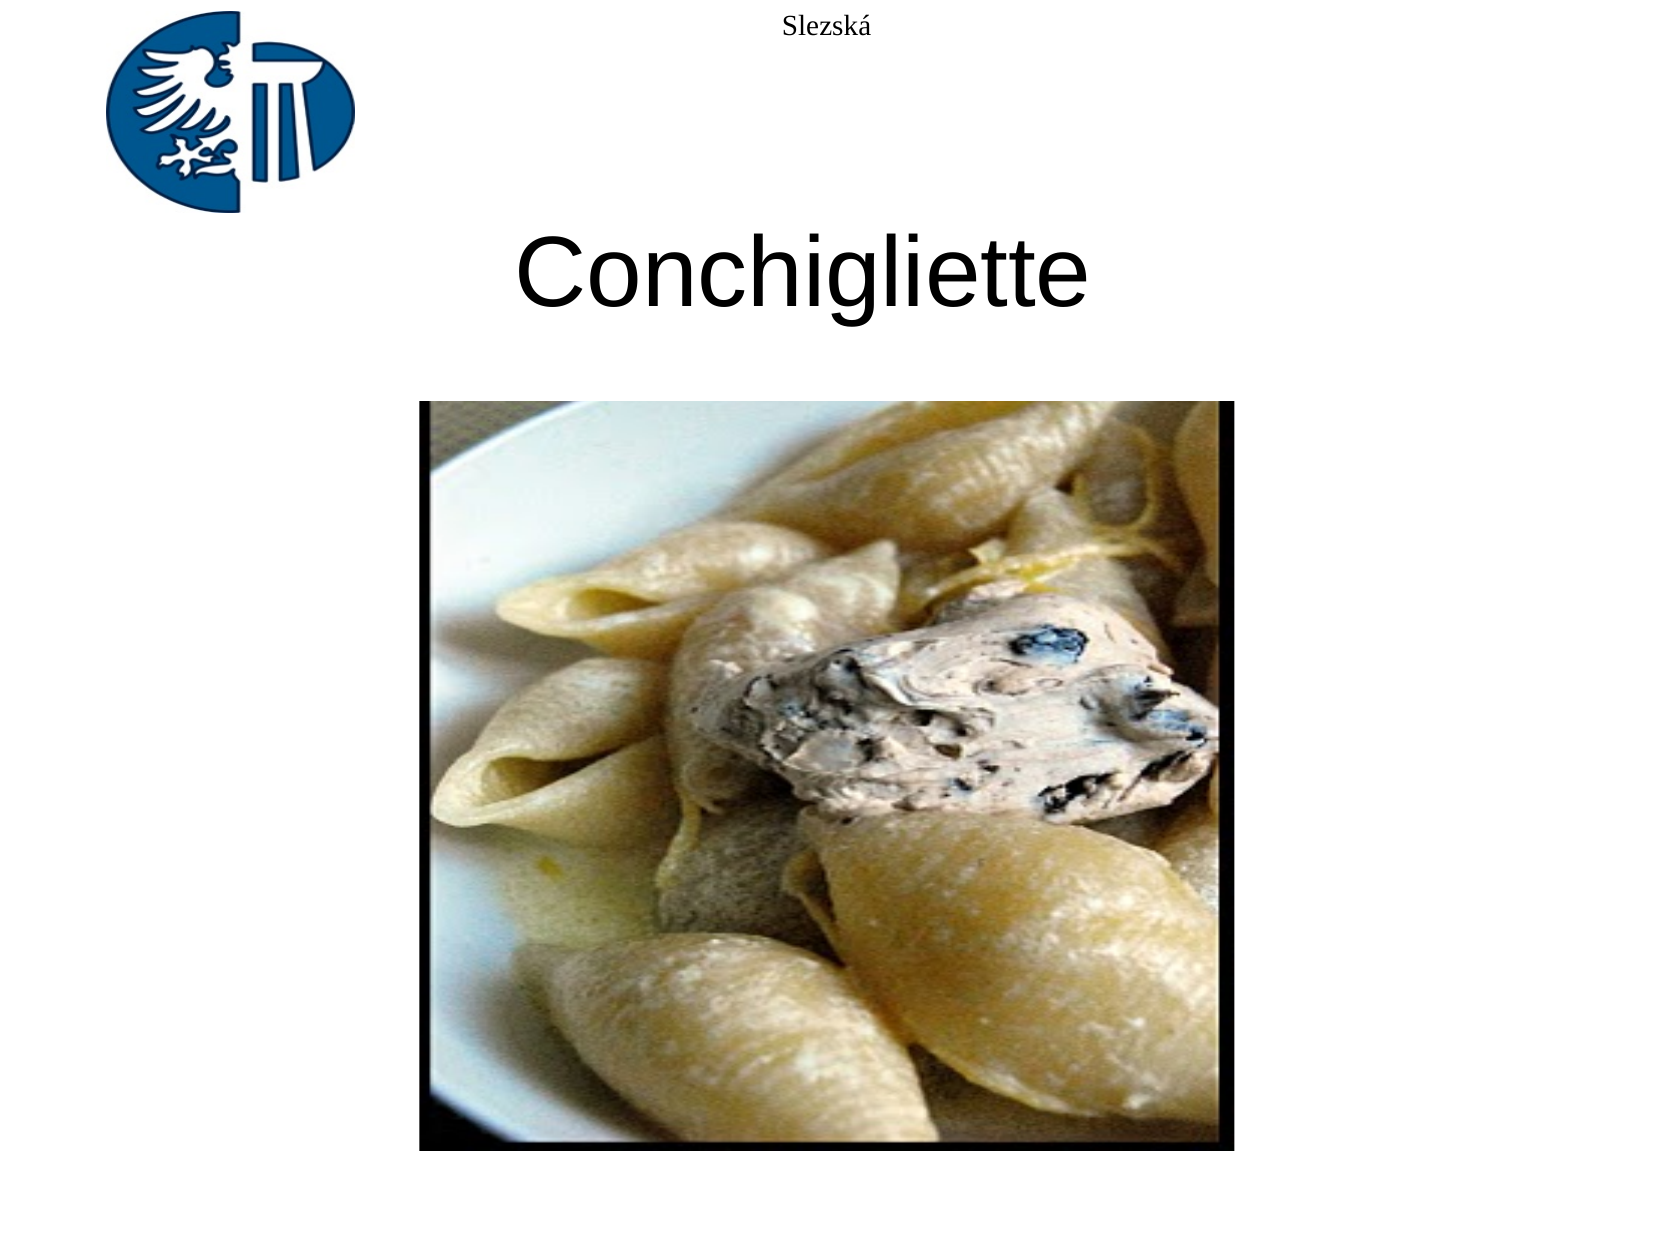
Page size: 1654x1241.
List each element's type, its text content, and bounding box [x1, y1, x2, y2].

picture [419, 401, 1235, 1151]
title Conchigliette [59, 106, 1548, 438]
picture [106, 11, 355, 106]
